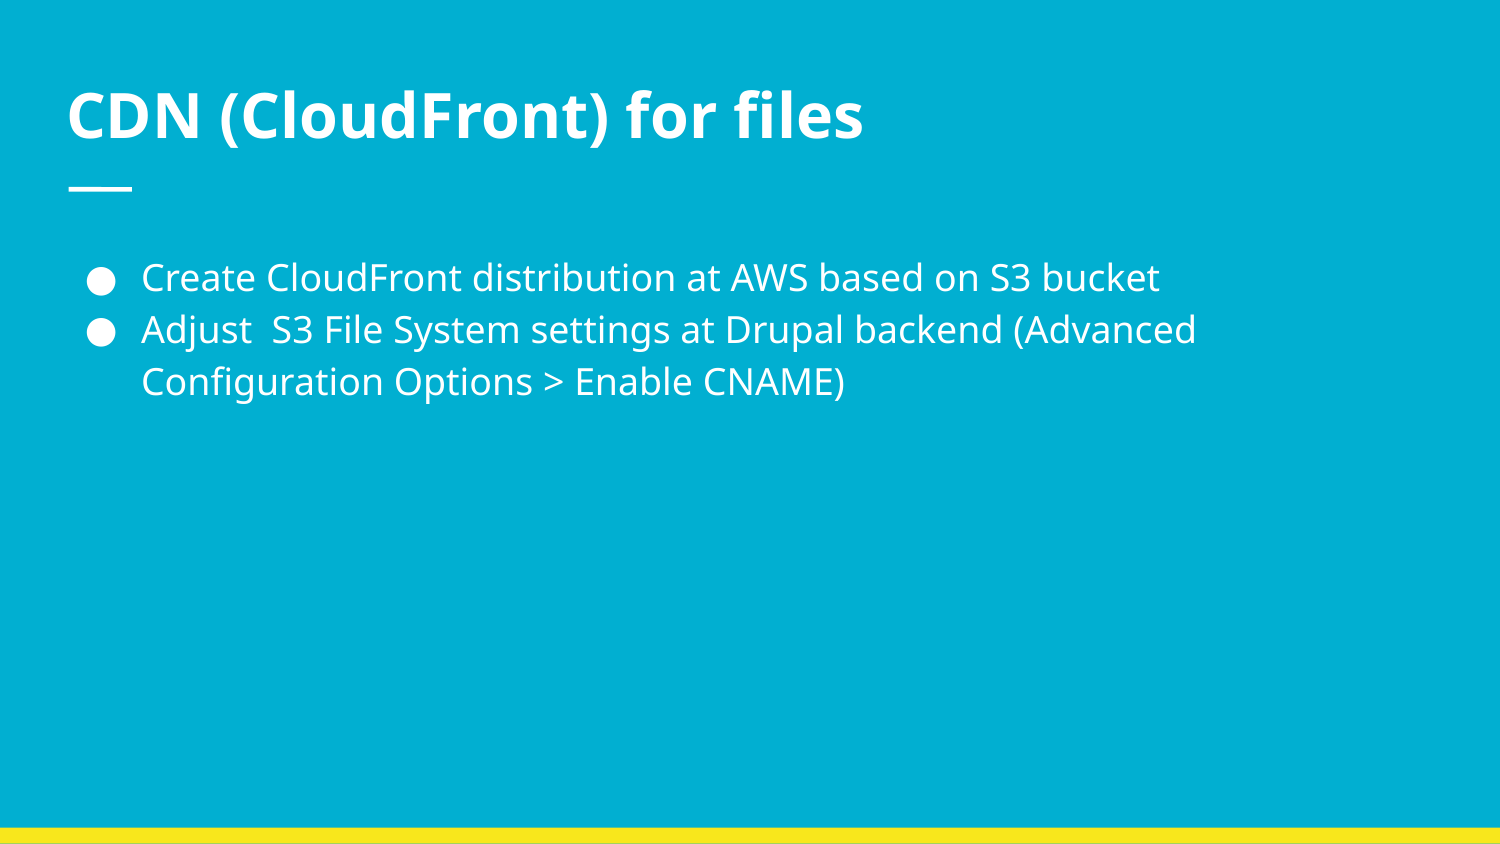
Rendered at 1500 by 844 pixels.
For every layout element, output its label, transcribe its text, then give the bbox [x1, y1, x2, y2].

list Create CloudFront distribution at AWS based on S3 bucket Adjust S3 File System settings at Drupal backend (Advanced Configuration Options > Enable CNAME) [51, 232, 1449, 750]
title CDN (CloudFront) for files [51, 61, 1449, 167]
